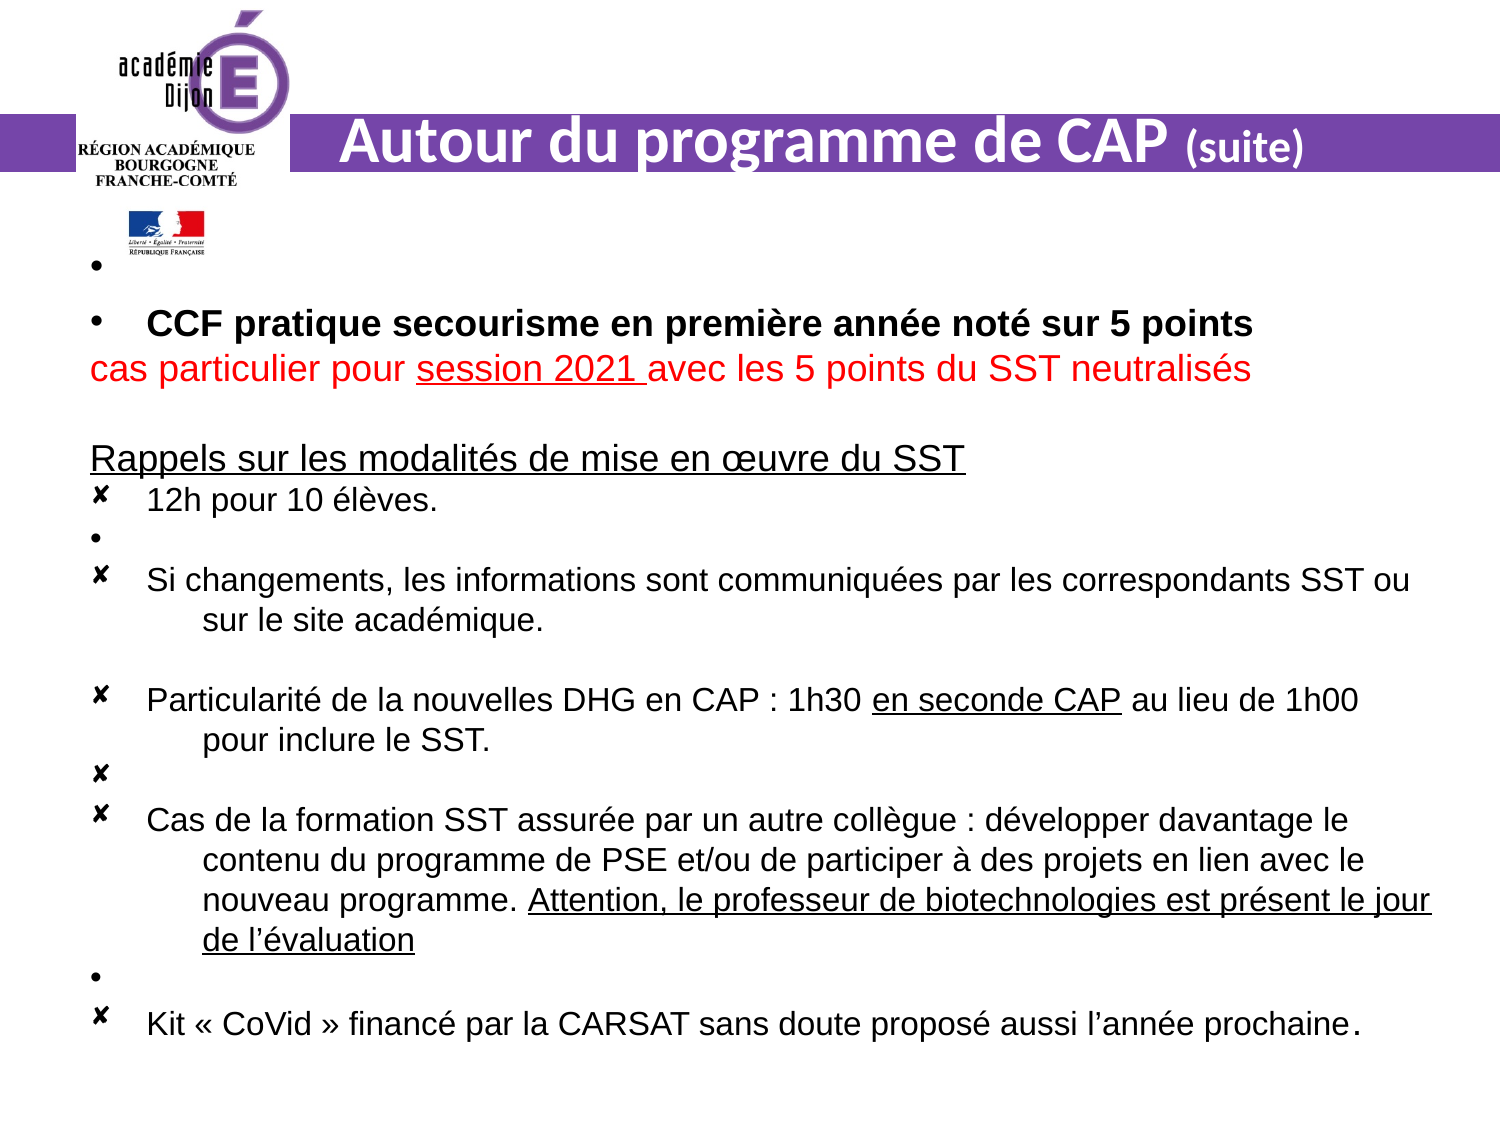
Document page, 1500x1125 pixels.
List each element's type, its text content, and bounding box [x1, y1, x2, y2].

text_box Autour du programme de CAP (suite) [325, 89, 1417, 183]
text_box CCF pratique secourisme en première année noté sur 5 points cas particulier pour session 2021 avec les 5 points du SST neutralisés Rappels sur les modalités de mise en œuvre du SST 12h pour 10 élèves. Si changements, les informations sont communiquées par les correspondants SST ou sur le site académique. Particularité de la nouvelles DHG en CAP : 1h30 en seconde CAP au lieu de 1h00 pour inclure le SST. Cas de la formation SST assurée par un autre collègue : développer davantage le contenu du programme de PSE et/ou de participer à des projets en lien avec le nouveau programme. Attention, le professeur de biotechnologies est présent le jour de l’évaluation Kit « CoVid » financé par la CARSAT sans doute proposé aussi l’année prochaine. [75, 236, 1447, 946]
